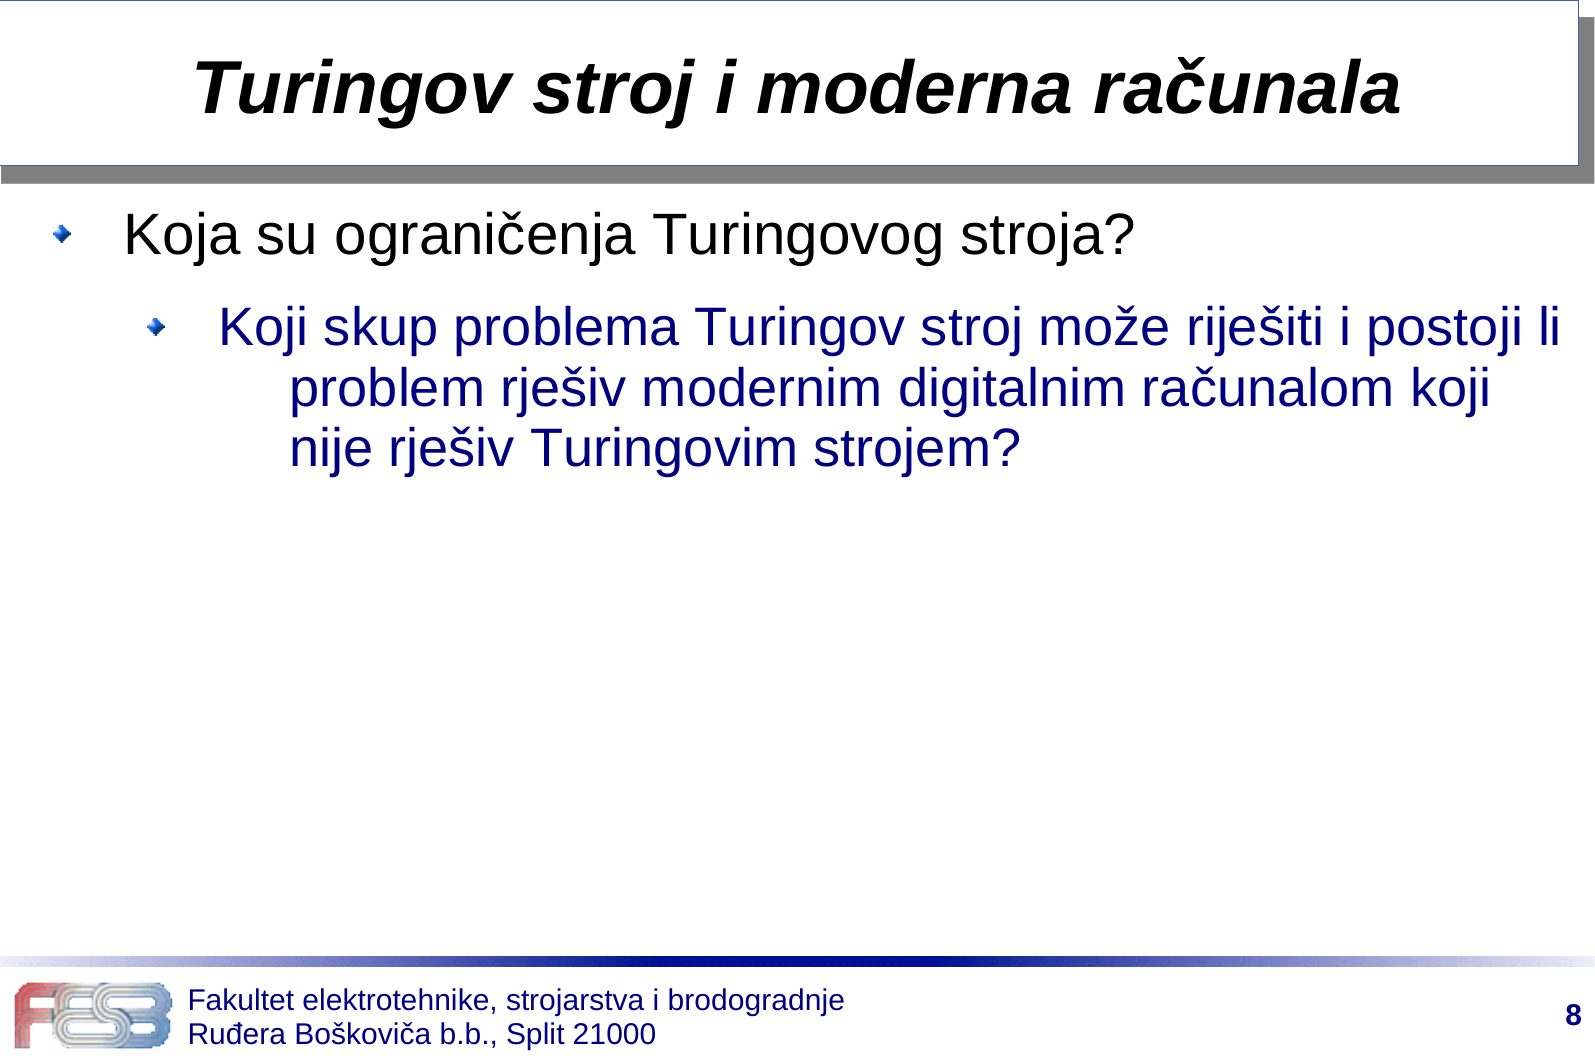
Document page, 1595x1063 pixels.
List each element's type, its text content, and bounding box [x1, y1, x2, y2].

picture [0, 956, 1595, 967]
picture [9, 975, 177, 1059]
list Koja su ograničenja Turingovog stroja? Koji skup problema Turingov stroj može riješiti i postoji li problem rješiv modernim digitalnim računalom koji nije rješiv Turingovim strojem? [29, 201, 1565, 944]
title Turingov stroj i moderna računala [0, 0, 1595, 175]
